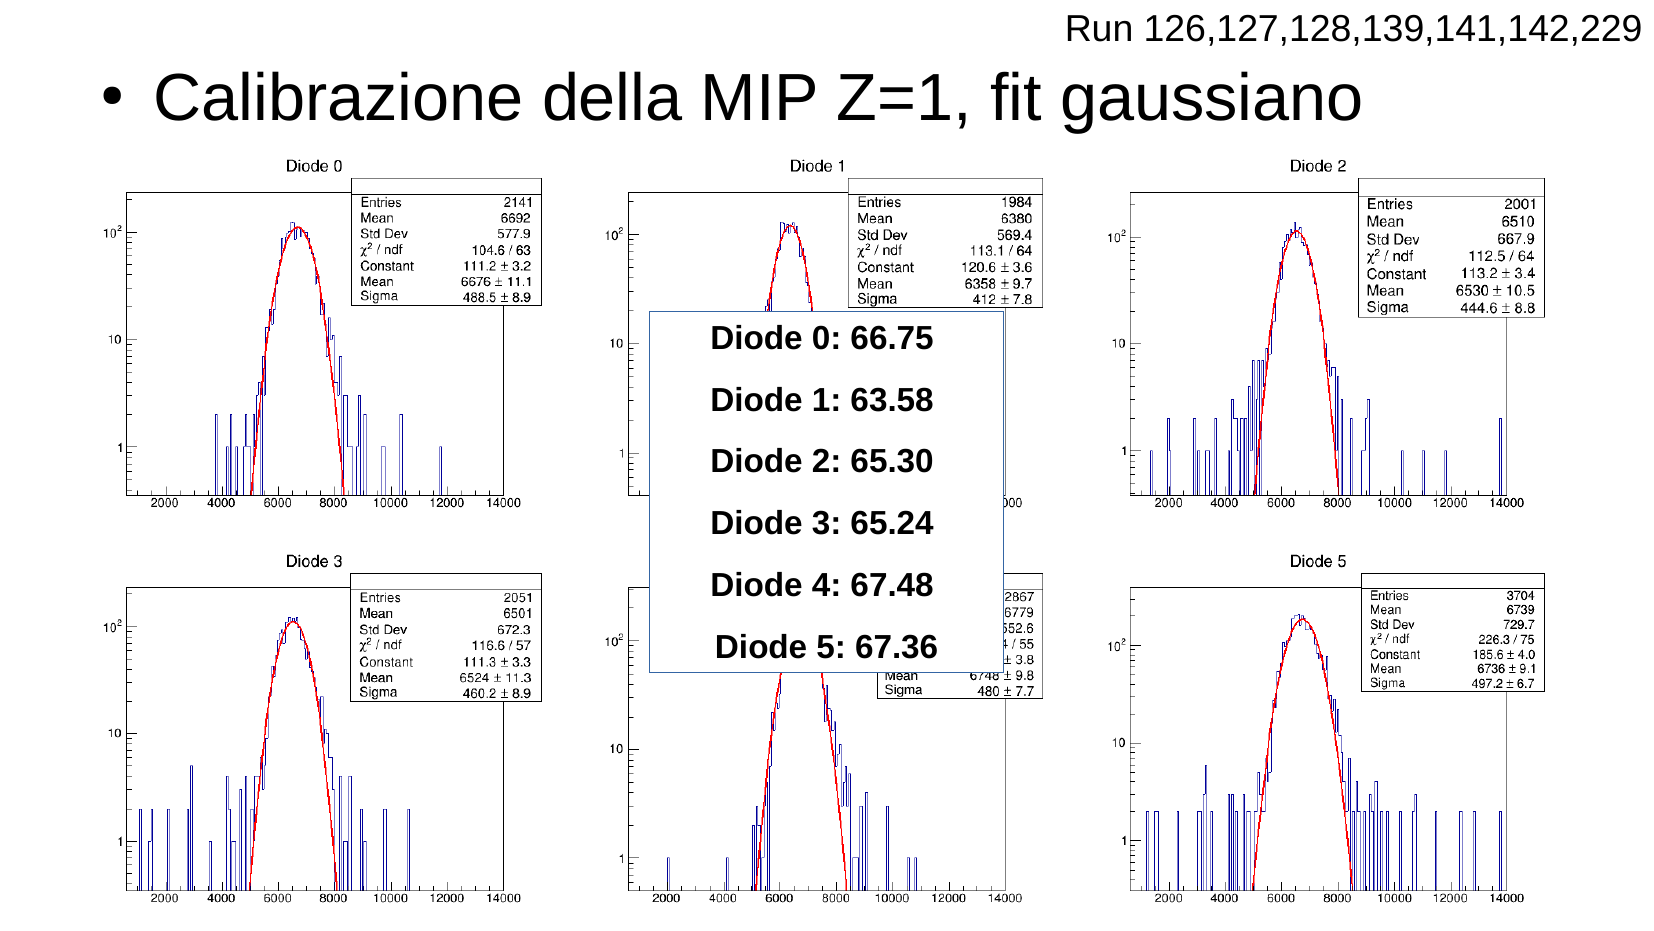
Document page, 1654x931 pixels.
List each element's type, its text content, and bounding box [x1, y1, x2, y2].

list Calibrazione della MIP Z=1, fit gaussiano [82, 60, 1571, 757]
picture [93, 757, 1561, 920]
text_box Diode 0: 66.75 Diode 1: 63.58 Diode 2: 65.30 Diode 3: 65.24 Diode 4: 67.48 Diode 5: 67.36 [649, 311, 1004, 673]
text_box Run 126,127,128,139,141,142,229 [1050, 0, 1654, 61]
